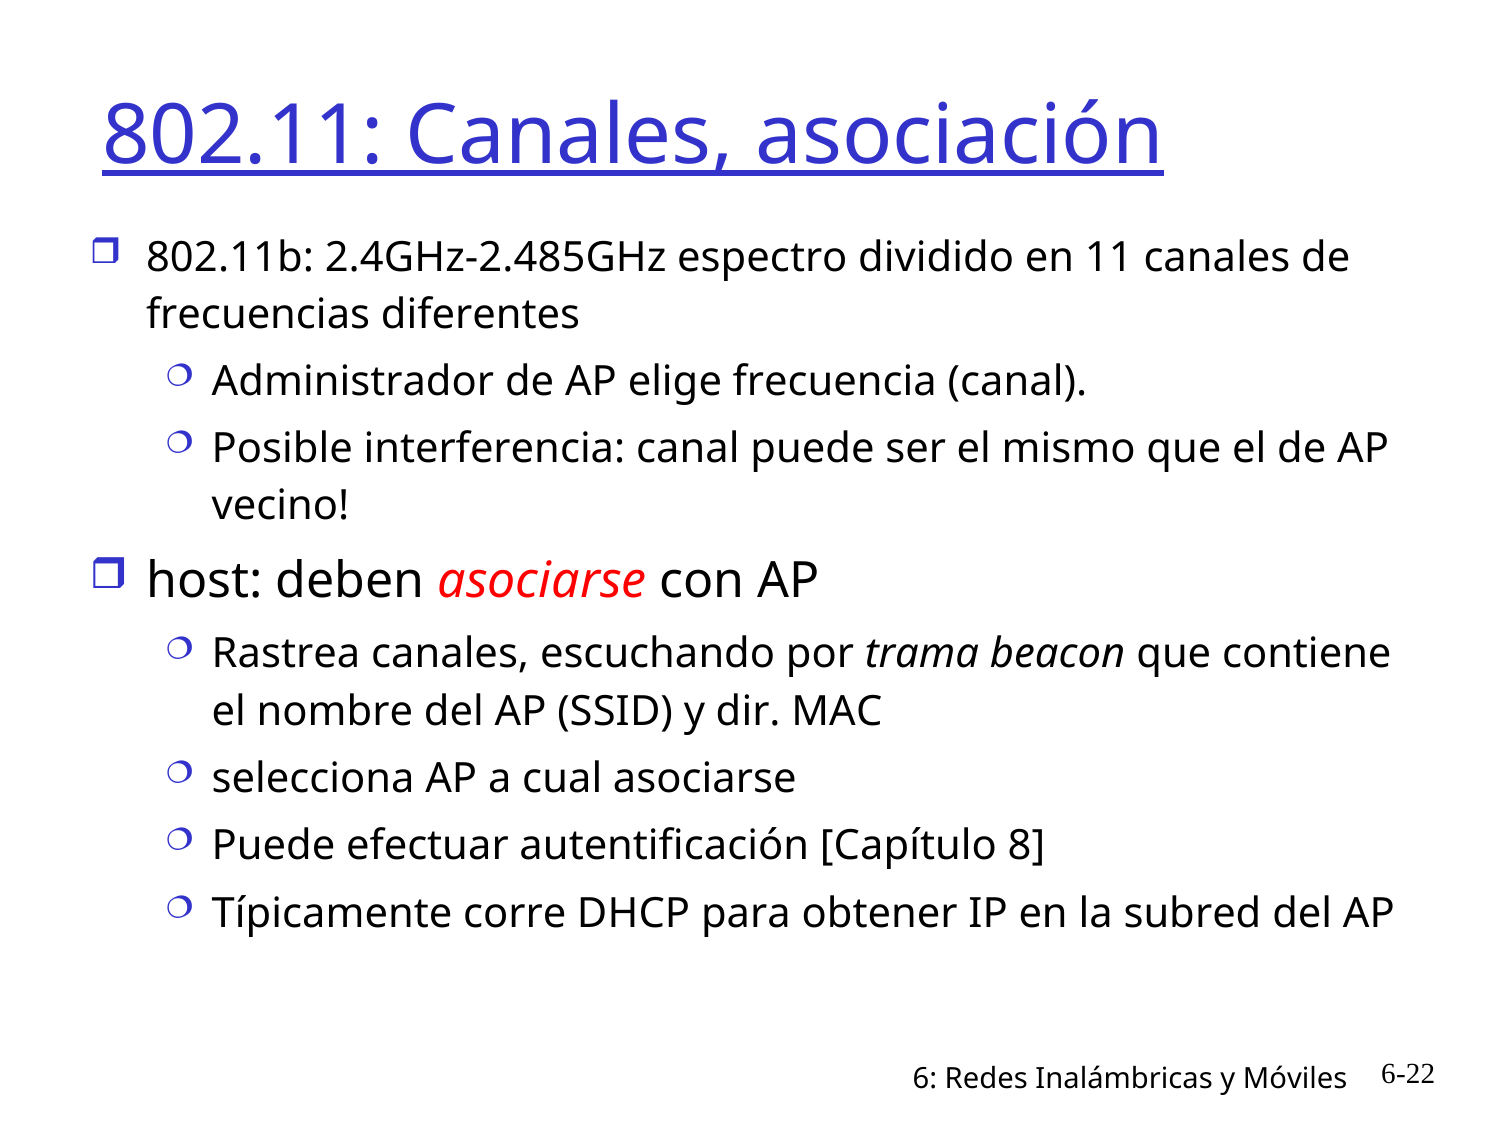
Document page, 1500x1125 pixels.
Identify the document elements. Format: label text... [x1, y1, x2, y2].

list 802.11b: 2.4GHz-2.485GHz espectro dividido en 11 canales de frecuencias diferentes Administrador de AP elige frecuencia (canal). Posible interferencia: canal puede ser el mismo que el de AP vecino! host: deben asociarse con AP Rastrea canales, escuchando por trama beacon que contiene el nombre del AP (SSID) y dir. MAC selecciona AP a cual asociarse Puede efectuar autentificación [Capítulo 8] Típicamente corre DHCP para obtener IP en la subred del AP [75, 218, 1426, 982]
title 802.11: Canales, asociación [87, 37, 1363, 218]
